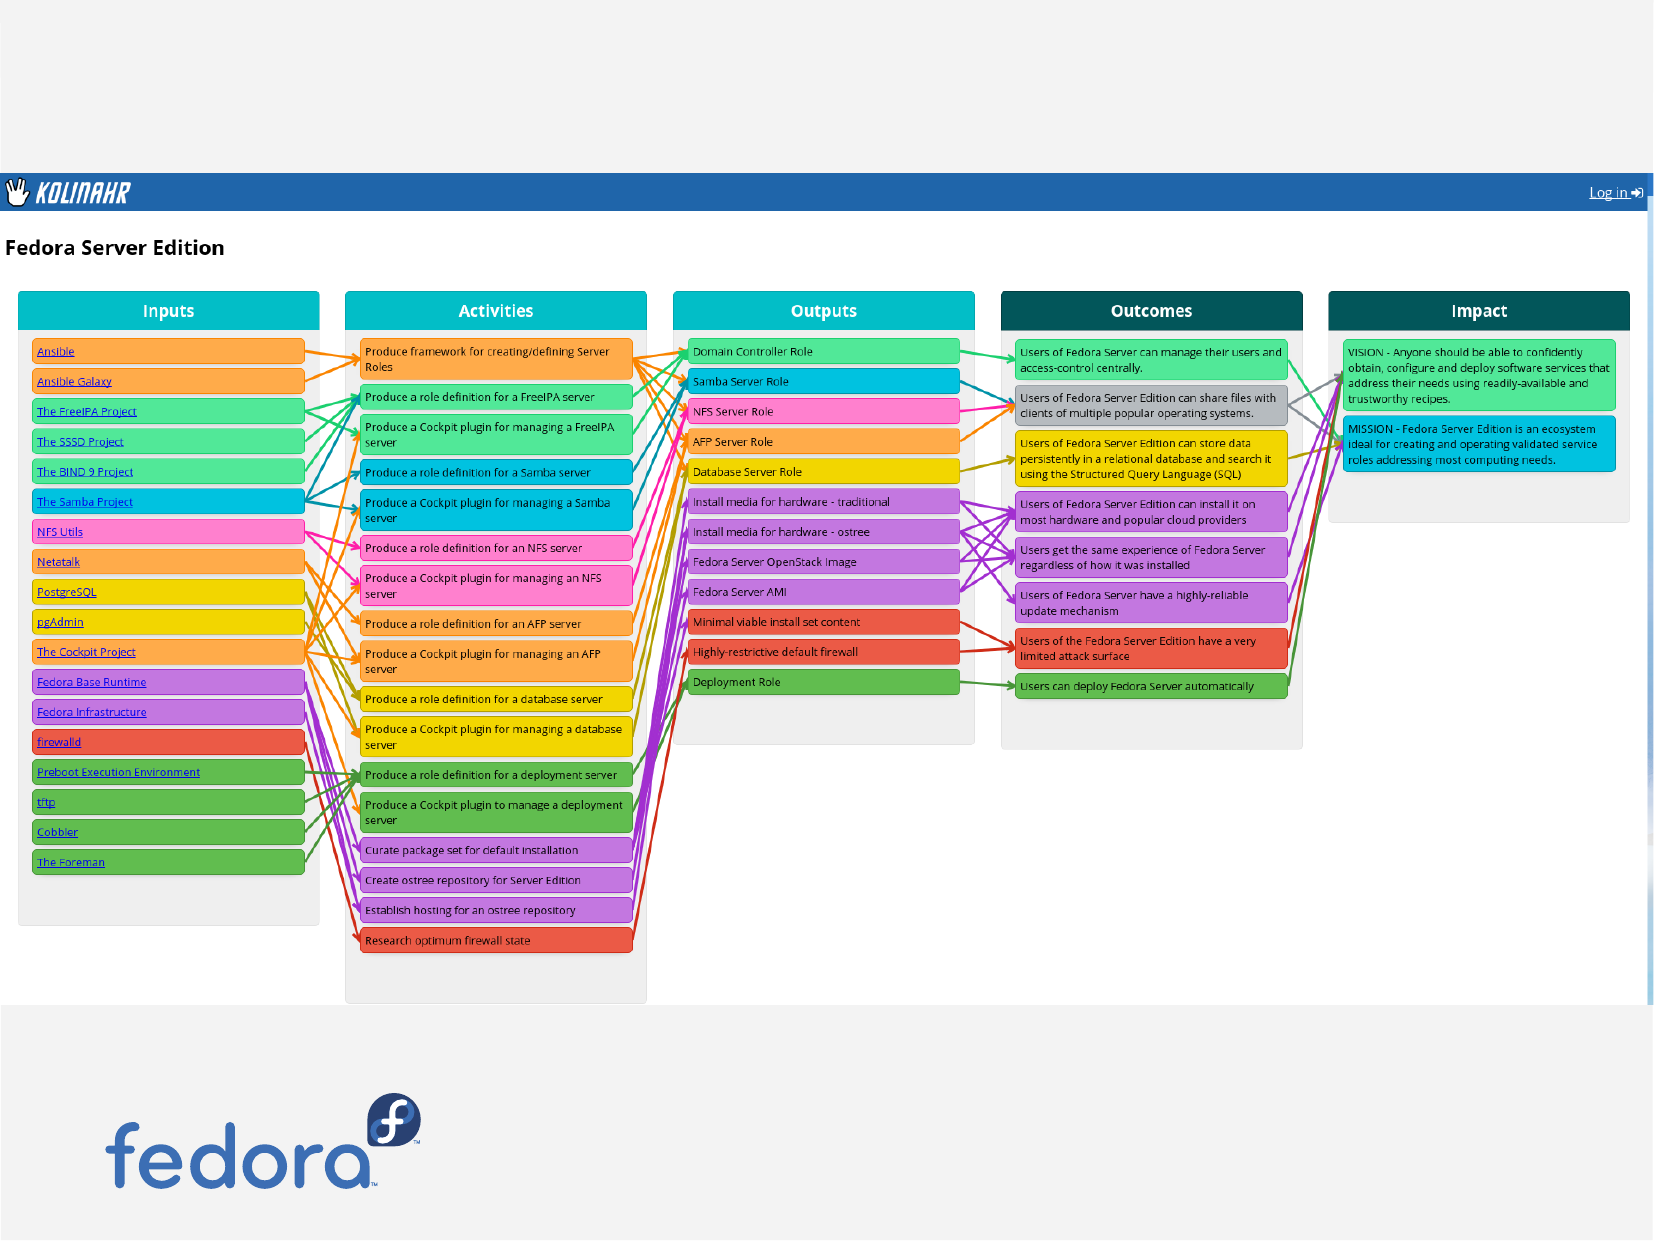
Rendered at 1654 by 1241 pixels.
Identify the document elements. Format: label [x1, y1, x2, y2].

picture [60, 1048, 466, 1234]
picture [0, 173, 1654, 1006]
